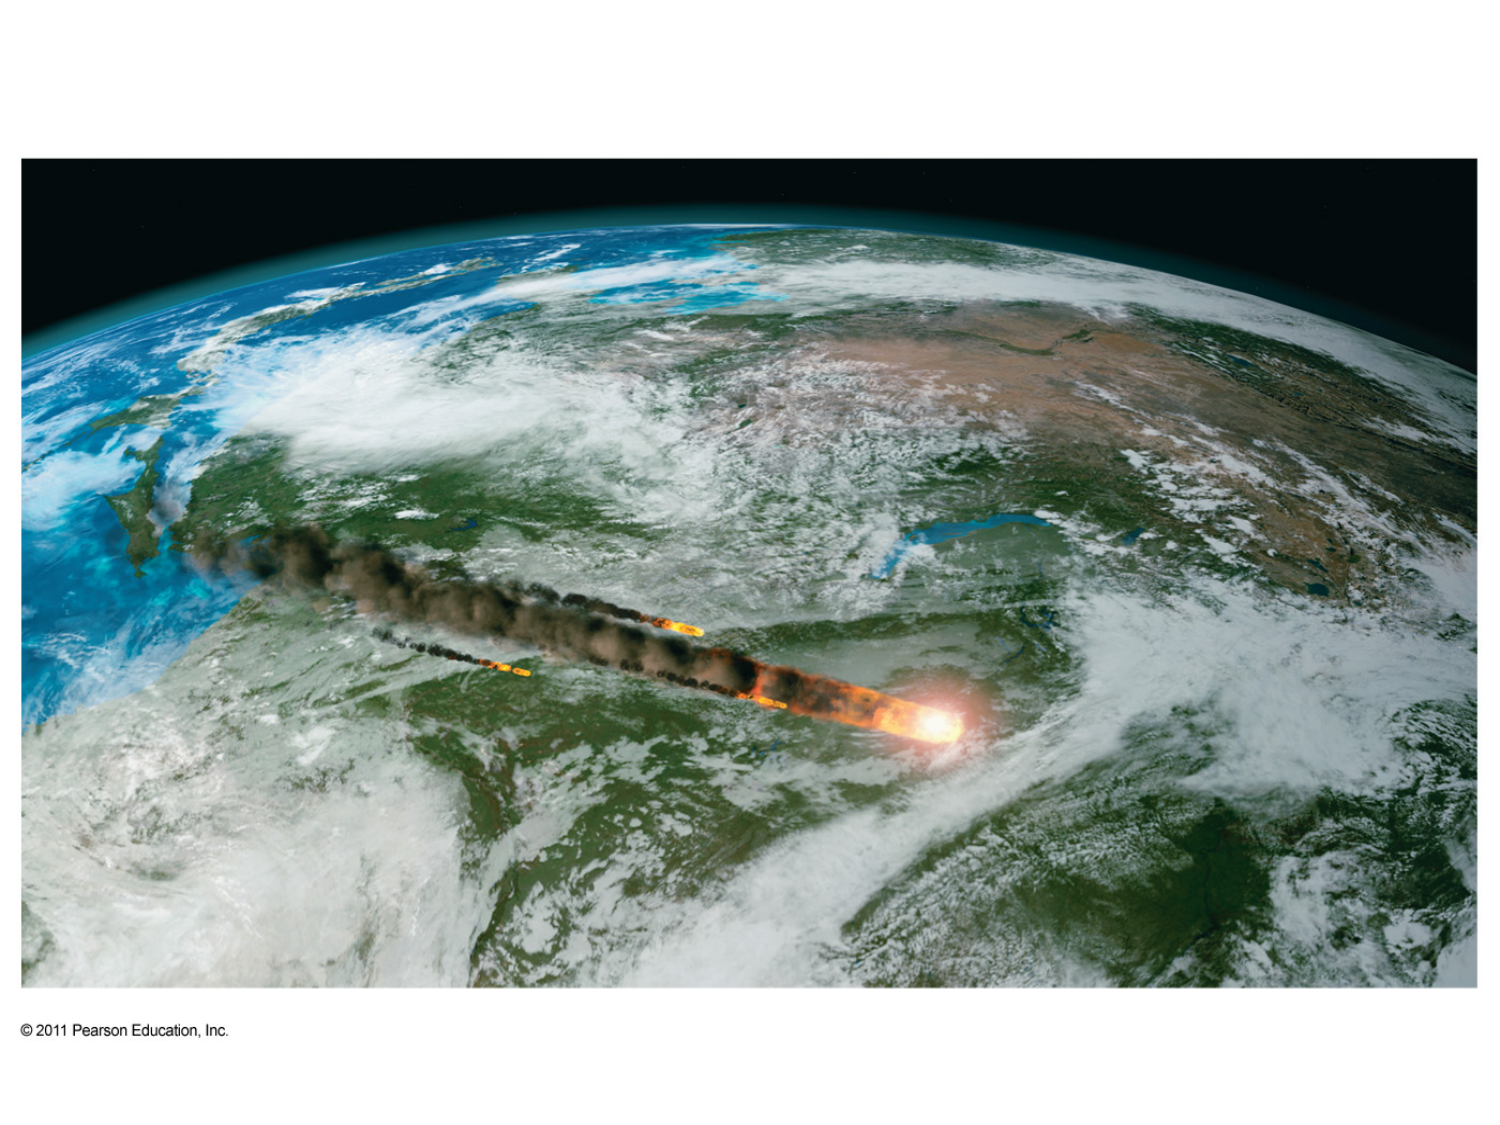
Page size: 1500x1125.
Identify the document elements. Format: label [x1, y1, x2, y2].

picture [0, 137, 1500, 1072]
